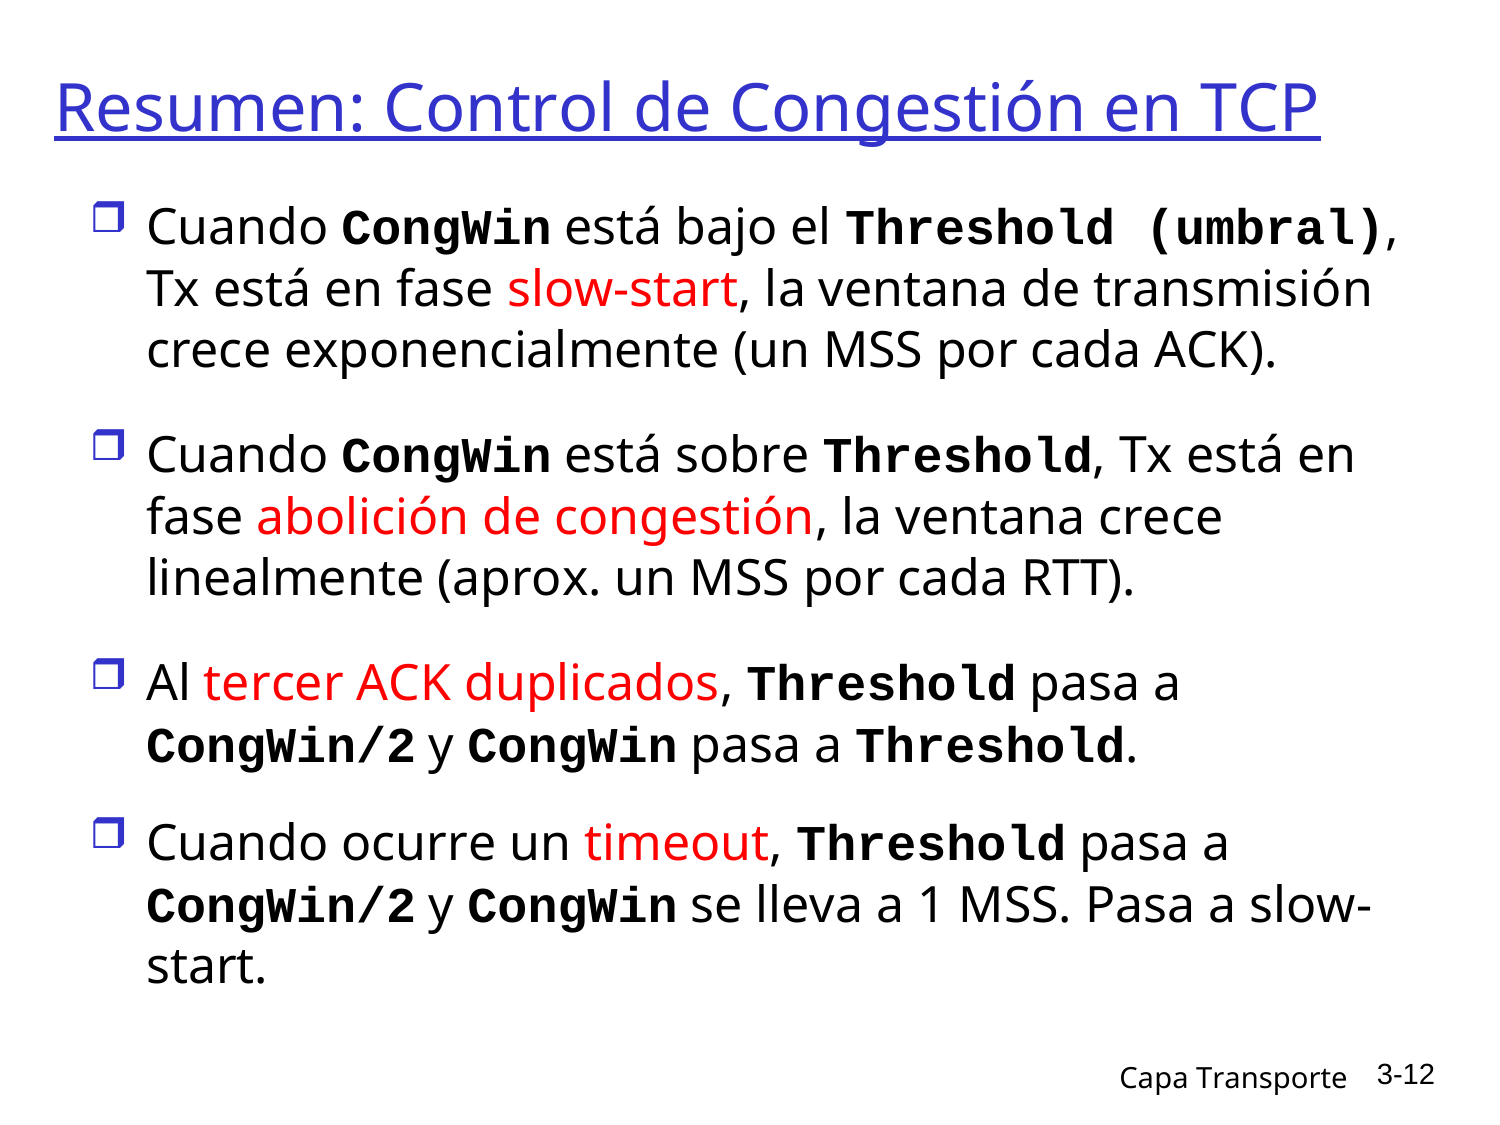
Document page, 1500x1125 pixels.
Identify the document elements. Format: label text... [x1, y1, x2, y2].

list Cuando CongWin está bajo el Threshold (umbral), Tx está en fase slow-start, la ventana de transmisión crece exponencialmente (un MSS por cada ACK). Cuando CongWin está sobre Threshold, Tx está en fase abolición de congestión, la ventana crece linealmente (aprox. un MSS por cada RTT). Al tercer ACK duplicados, Threshold pasa a CongWin/2 y CongWin pasa a Threshold. Cuando ocurre un timeout, Threshold pasa a CongWin/2 y CongWin se lleva a 1 MSS. Pasa a slow-start. [75, 187, 1463, 1013]
title Resumen: Control de Congestión en TCP [39, 15, 1463, 196]
